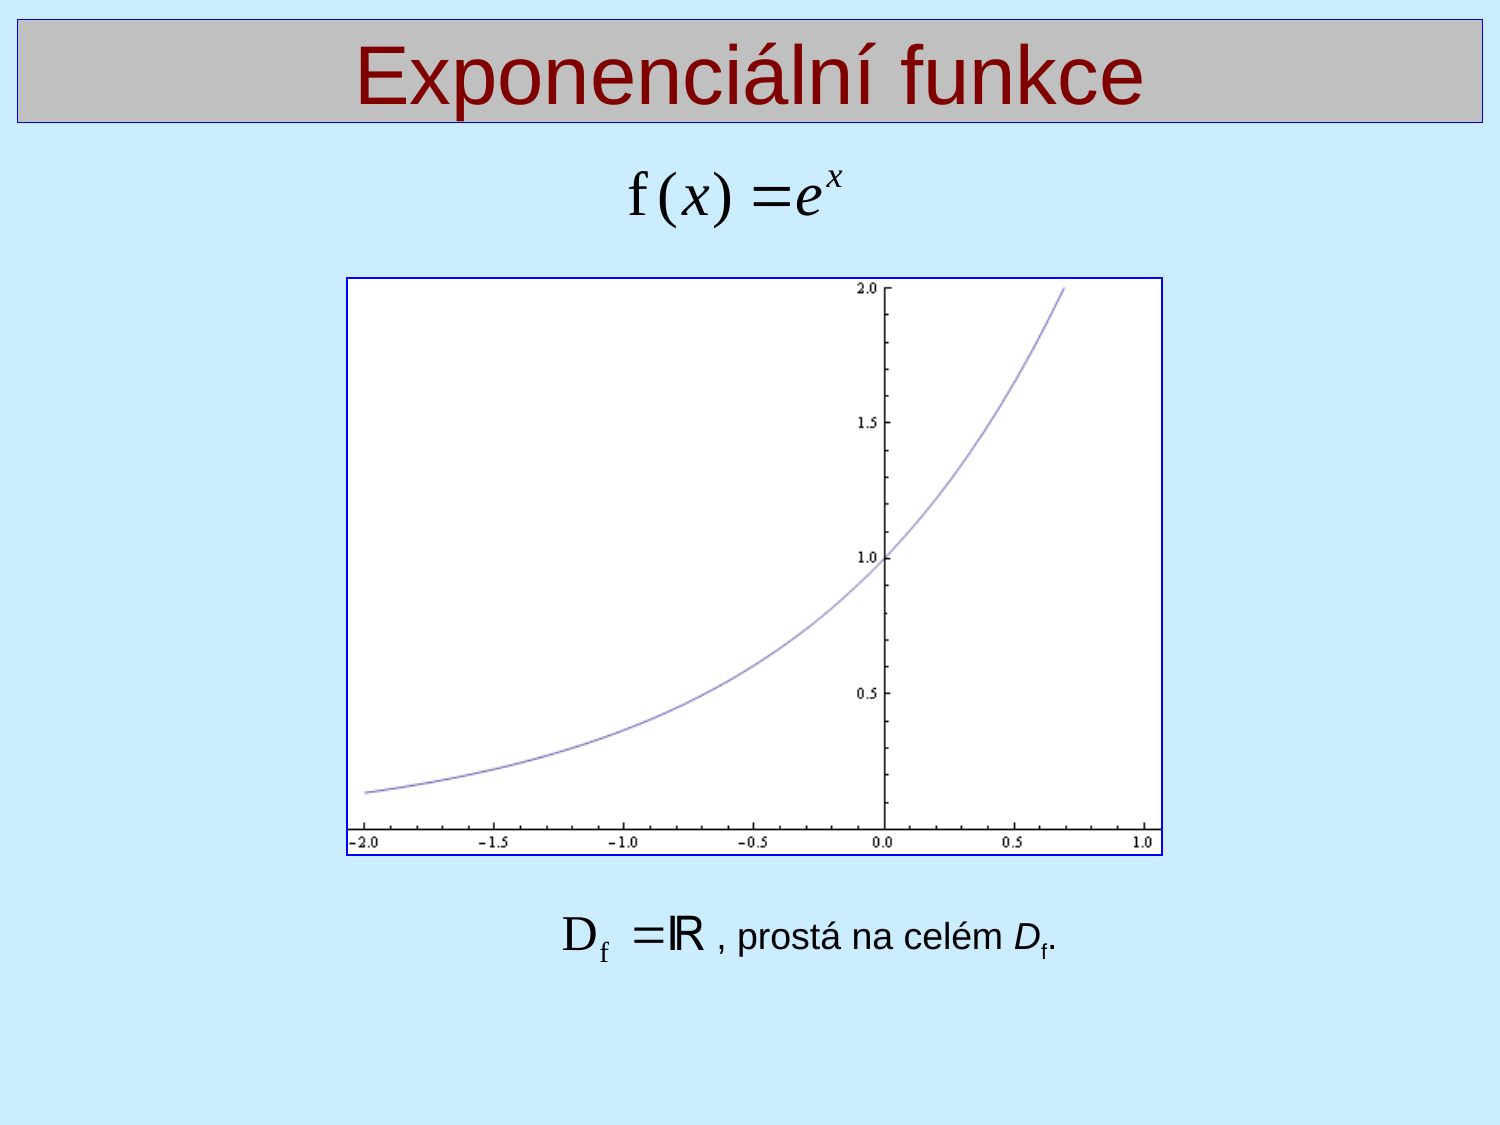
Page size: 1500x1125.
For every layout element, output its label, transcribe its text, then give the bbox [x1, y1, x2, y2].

picture [554, 900, 713, 976]
picture [618, 147, 880, 242]
text_box , prostá na celém Df. [29, 904, 1430, 1059]
picture [348, 278, 1161, 854]
title Exponenciální funkce [17, 19, 1483, 123]
